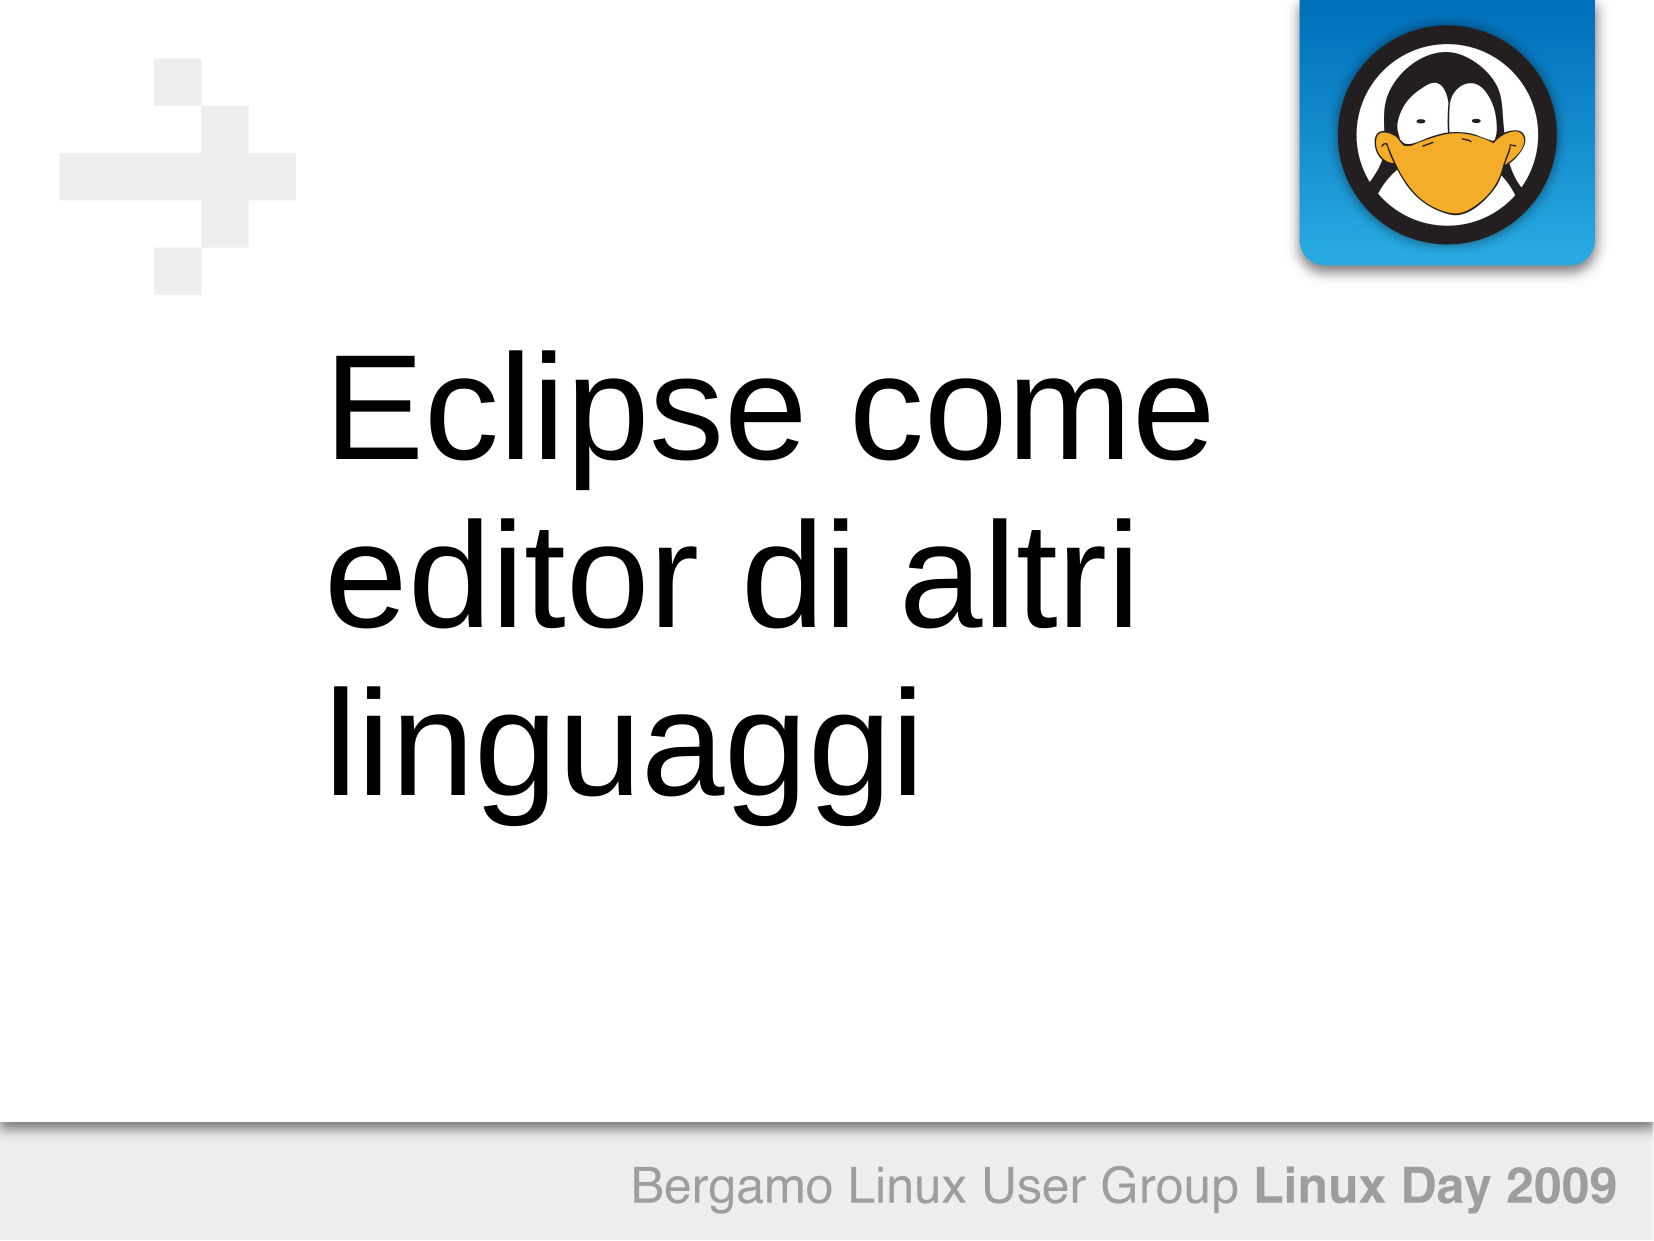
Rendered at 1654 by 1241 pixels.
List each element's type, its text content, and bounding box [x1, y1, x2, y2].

picture [0, 0, 1654, 1240]
subtitle Eclipse come editor di altri linguaggi [324, 66, 1247, 1086]
